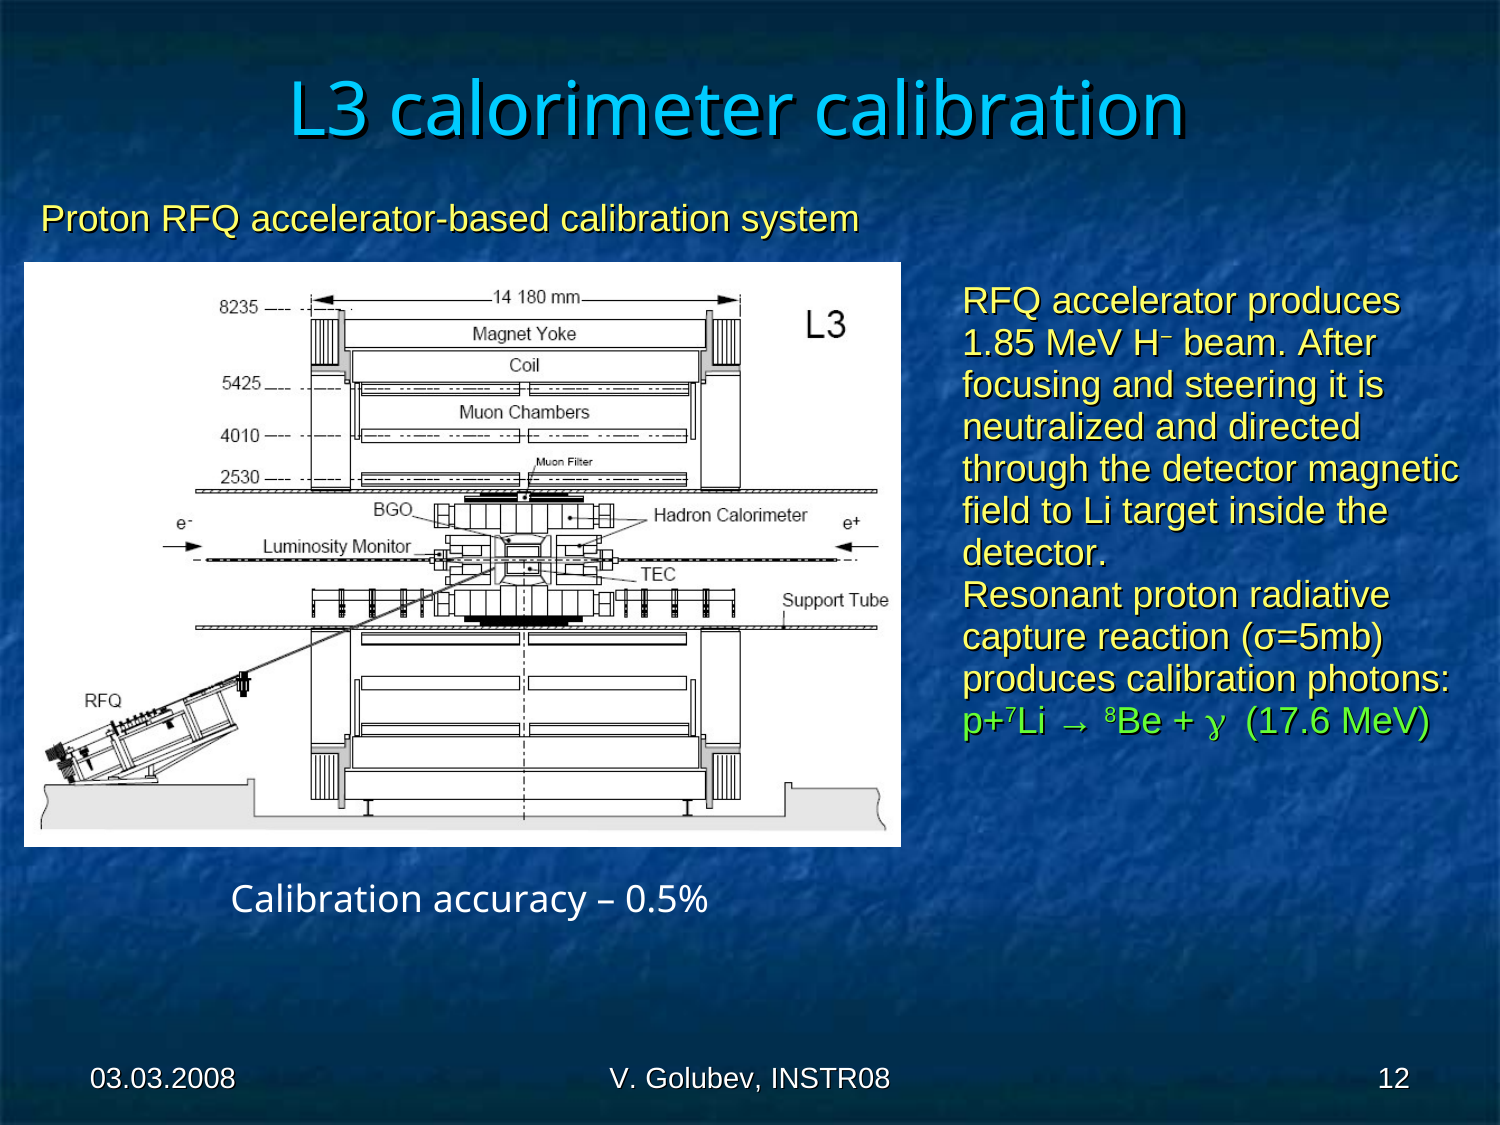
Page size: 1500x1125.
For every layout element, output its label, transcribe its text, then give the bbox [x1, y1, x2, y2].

picture [863, 1071, 870, 1086]
picture [95, 1071, 101, 1086]
picture [784, 1074, 789, 1083]
picture [208, 1071, 215, 1086]
text_box Proton RFQ accelerator-based calibration system [25, 189, 876, 248]
picture [673, 1075, 680, 1086]
picture [225, 1079, 231, 1086]
title L3 calorimeter calibration [62, 37, 1413, 176]
text_box Calibration accuracy – 0.5% [215, 864, 725, 932]
picture [192, 1071, 199, 1086]
picture [843, 1071, 852, 1078]
picture [0, 0, 1500, 1125]
text_box RFQ accelerator produces 1.85 MeV H− beam. After focusing and steering it is neutralized and directed through the detector magnetic field to Li target inside the detector. Resonant proton radiative capture reaction (σ=5mb) produces calibration photons: p+7Li → 8Be + (17.6 MeV) [947, 271, 1500, 750]
picture [713, 1075, 718, 1086]
picture [135, 1071, 142, 1086]
